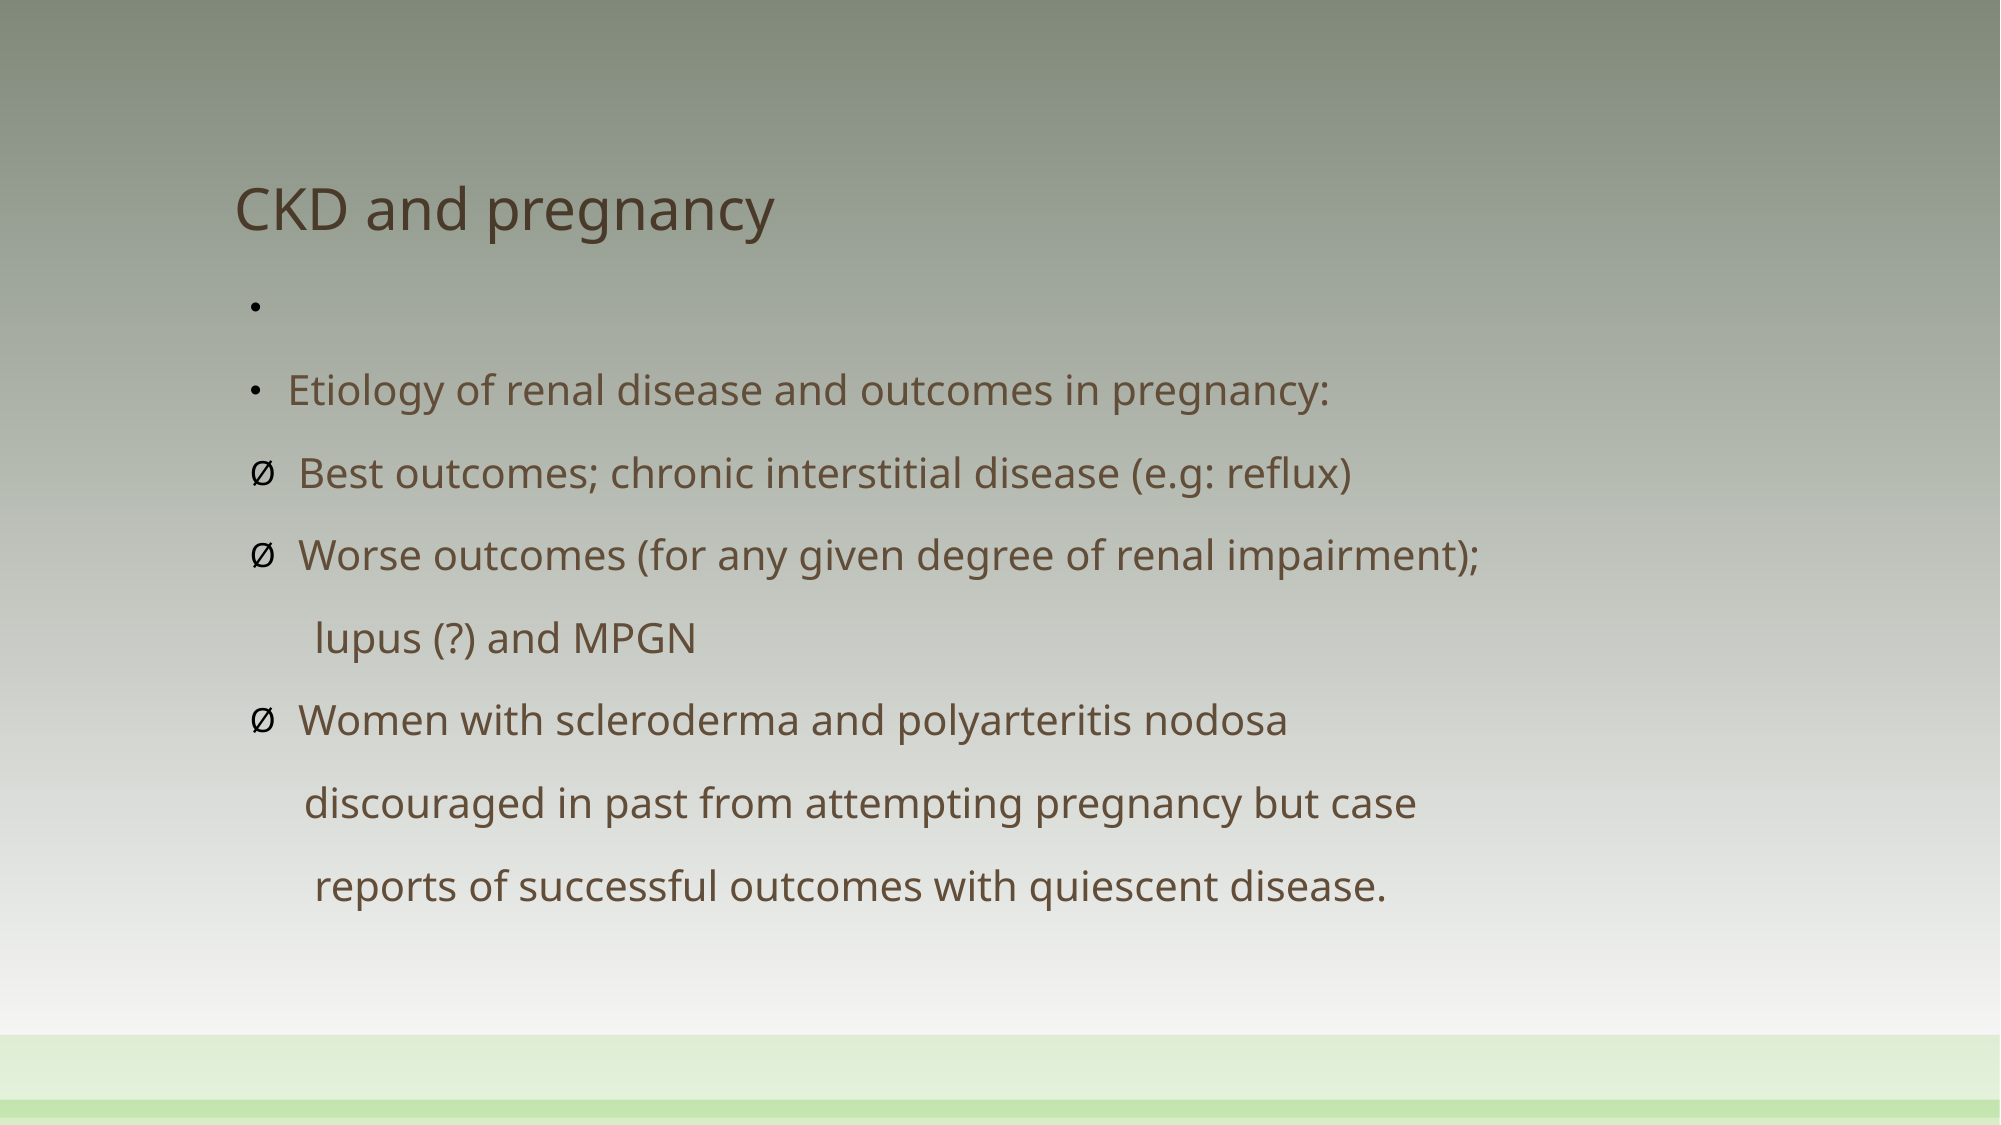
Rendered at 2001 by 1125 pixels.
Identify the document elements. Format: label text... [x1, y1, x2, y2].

title CKD and pregnancy [219, 71, 1780, 251]
list Etiology of renal disease and outcomes in pregnancy: Best outcomes; chronic interstitial disease (e.g: reflux) Worse outcomes (for any given degree of renal impairment); lupus (?) and MPGN Women with scleroderma and polyarteritis nodosa discouraged in past from attempting pregnancy but case reports of successful outcomes with quiescent disease. [219, 274, 1780, 987]
